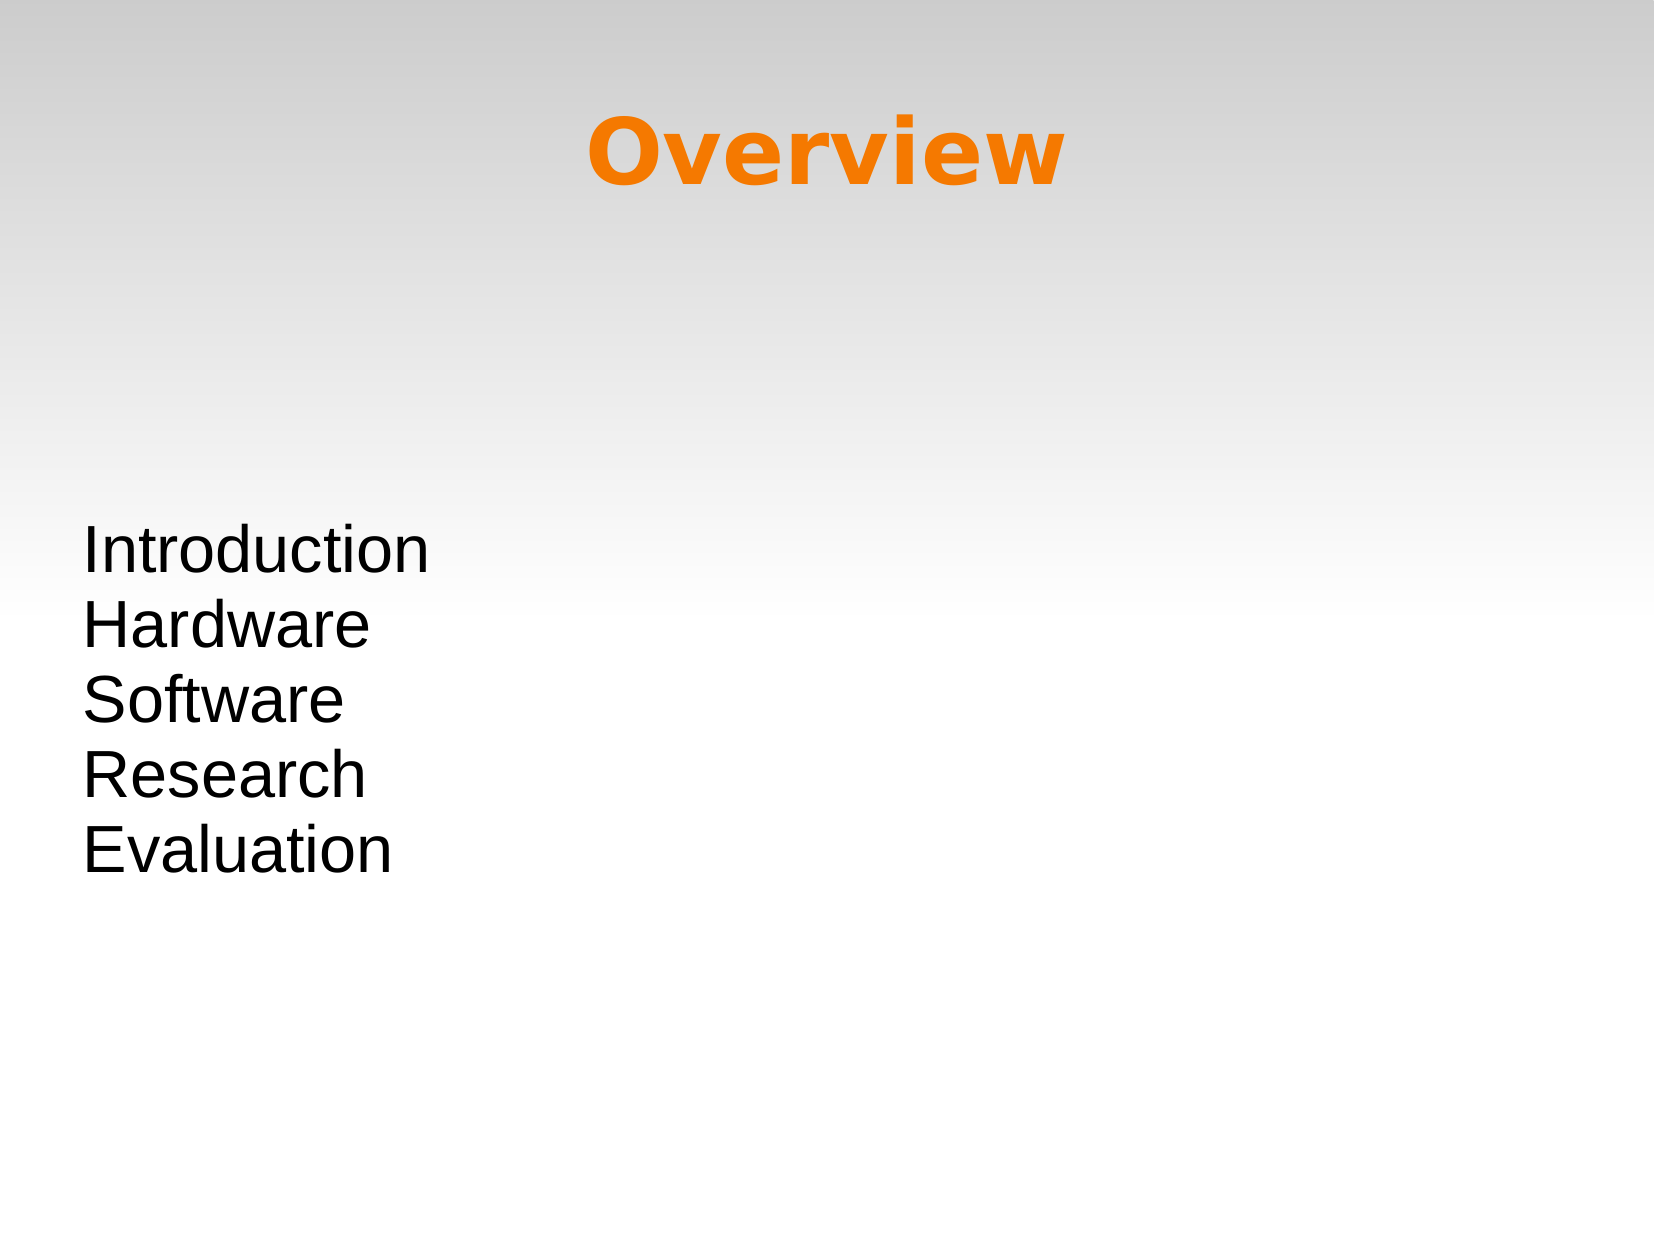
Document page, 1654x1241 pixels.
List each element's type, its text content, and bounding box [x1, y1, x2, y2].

subtitle Introduction Hardware Software Research Evaluation [82, 297, 1571, 1102]
title Overview [82, 56, 1571, 250]
